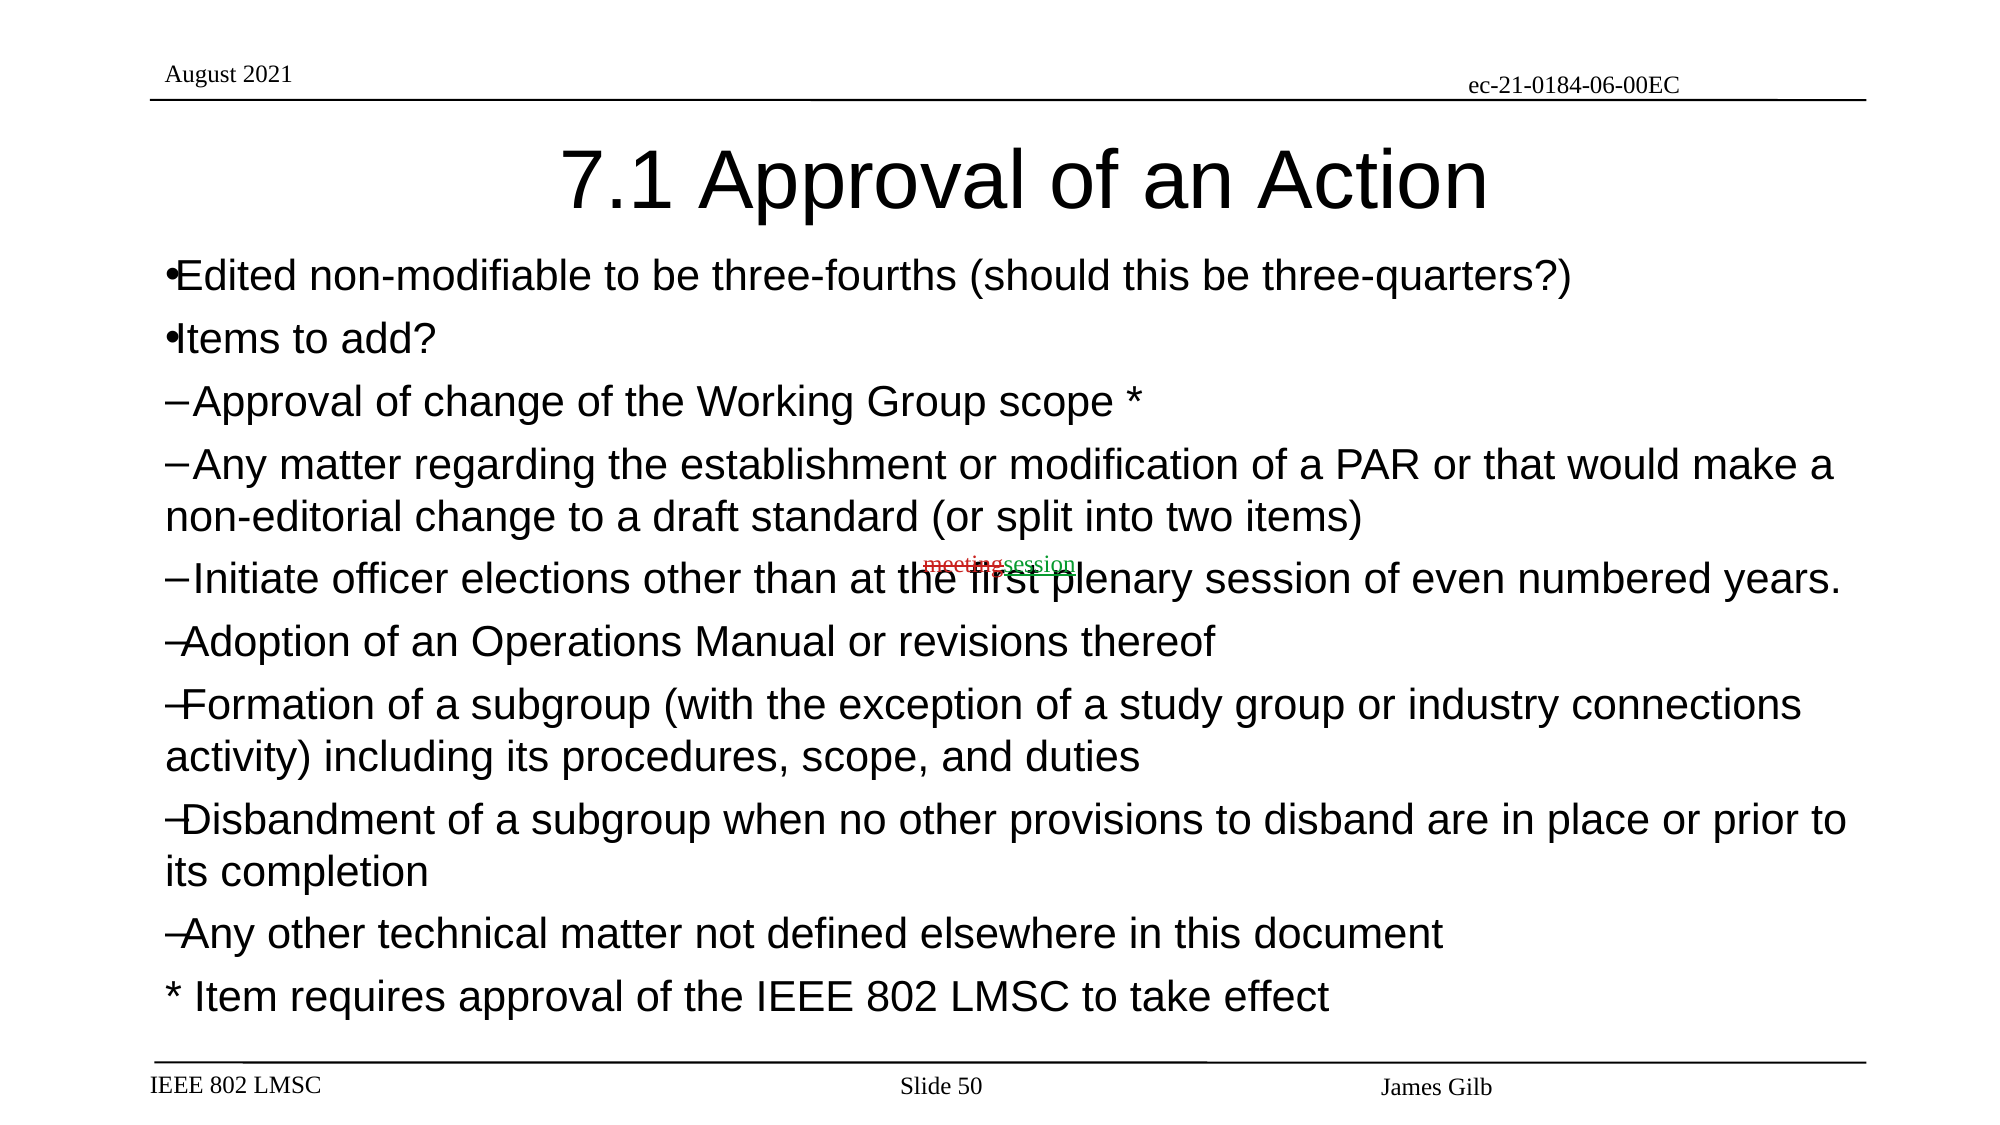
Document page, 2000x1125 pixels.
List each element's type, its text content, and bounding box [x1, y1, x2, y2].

text_box Slide [799, 1069, 1083, 1108]
text_box meetingsession [908, 540, 1091, 586]
title 7.1 Approval of an Action [149, 112, 1900, 238]
list Edited non-modifiable to be three-fourths (should this be three-quarters?) Items to add? Approval of change of the Working Group scope * Any matter regarding the establishment or modification of a PAR or that would make a non-editorial change to a draft standard (or split into two items) Initiate officer elections other than at the first plenary session of even numbered years. Adoption of an Operations Manual or revisions thereof Formation of a subgroup (with the exception of a study group or industry connections activity) including its procedures, scope, and duties Disbandment of a subgroup when no other provisions to disband are in place or prior to its completion Any other technical matter not defined elsewhere in this document * Item requires approval of the IEEE 802 LMSC to take effect [150, 239, 1900, 1051]
